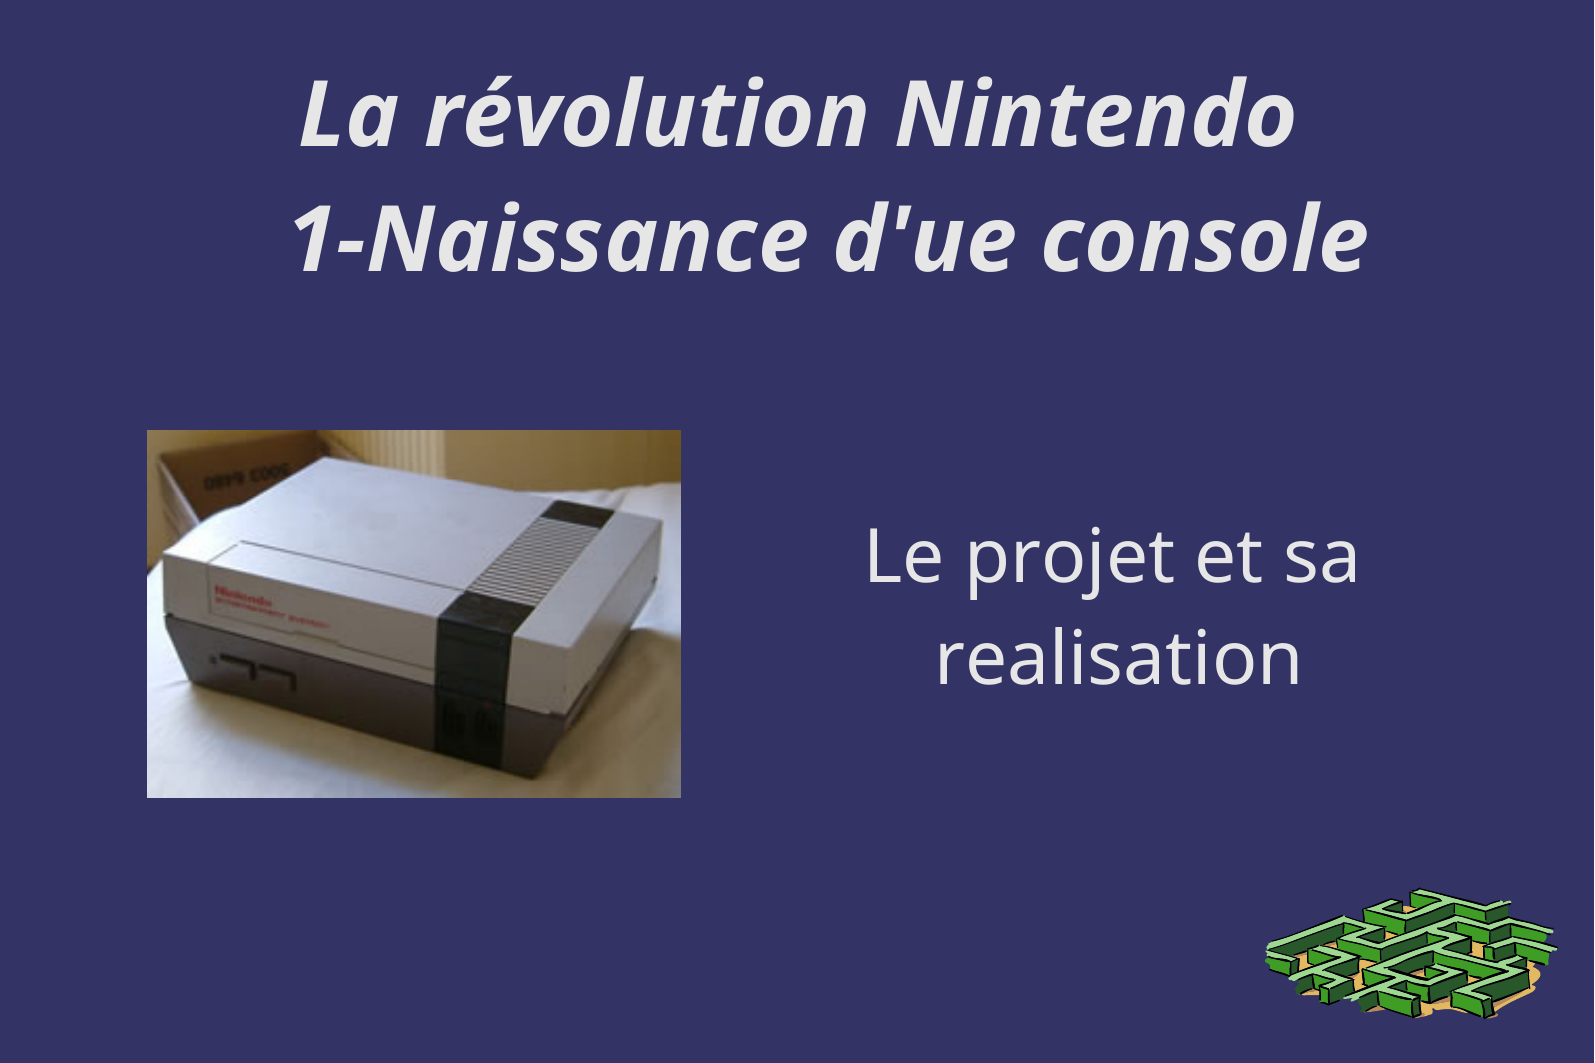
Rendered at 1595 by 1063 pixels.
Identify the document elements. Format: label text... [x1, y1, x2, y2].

title La révolution Nintendo 1-Naissance d'ue console [118, 59, 1480, 289]
list Le projet et sa realisation [851, 501, 1506, 709]
picture [147, 430, 681, 798]
